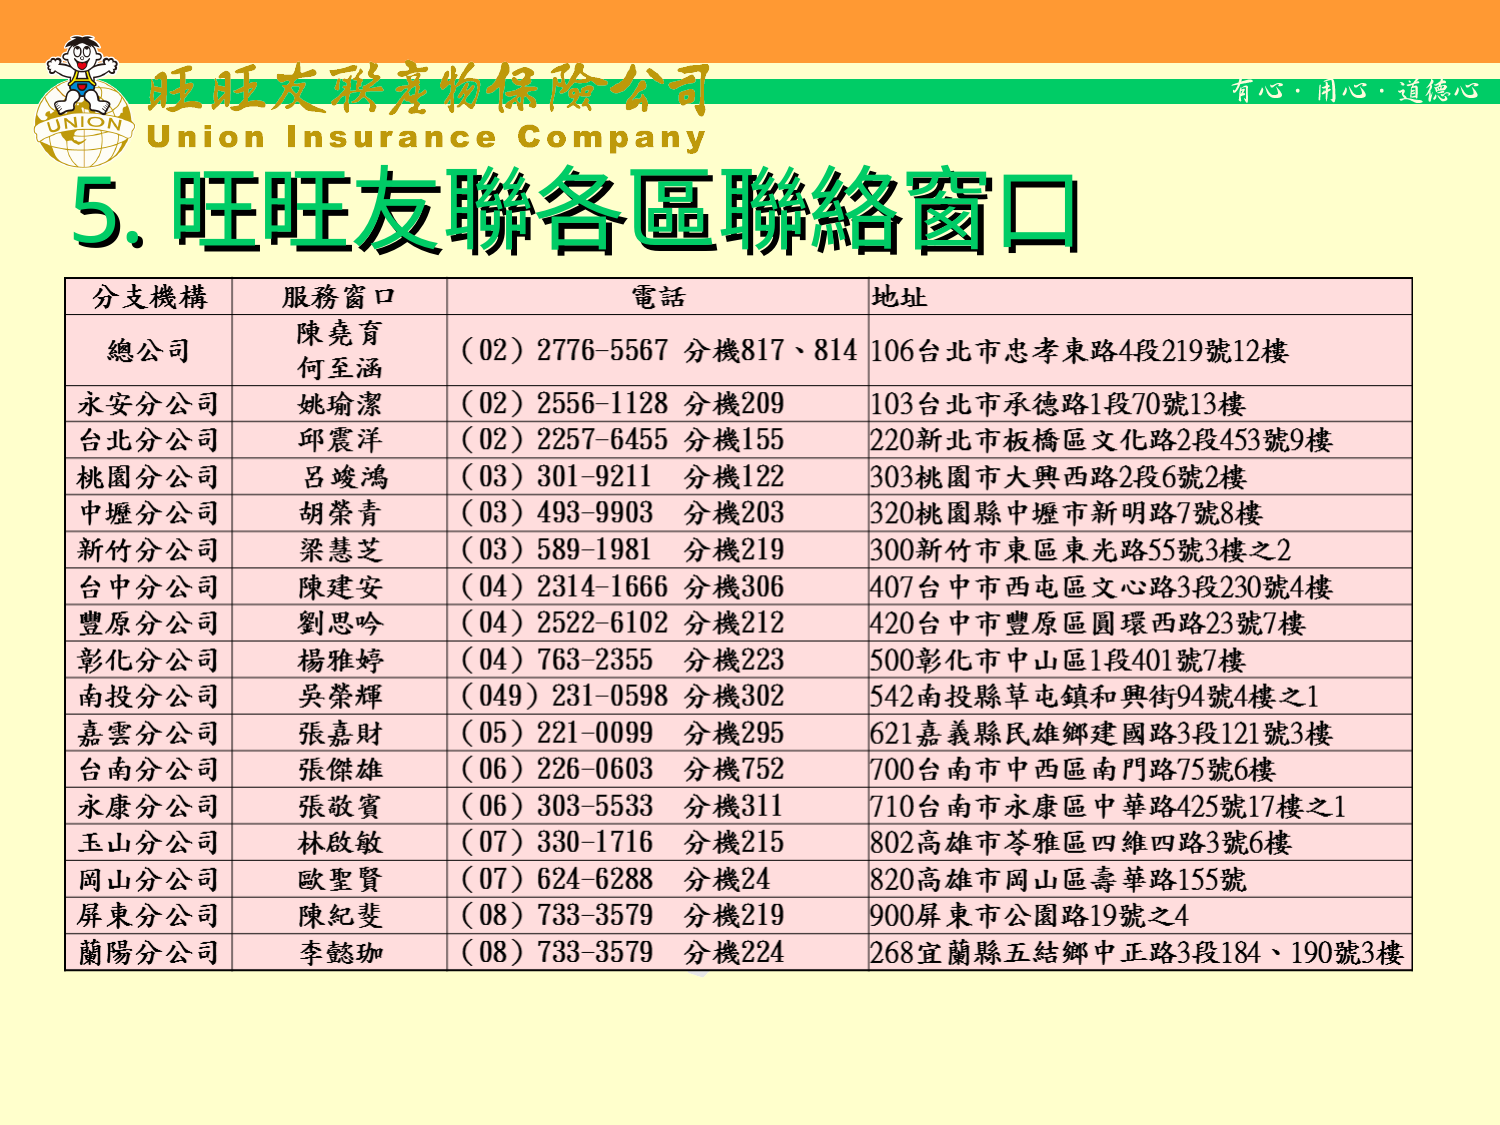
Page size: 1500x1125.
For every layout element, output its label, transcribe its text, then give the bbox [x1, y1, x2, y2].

picture [64, 272, 1413, 987]
title 5.旺旺友聯各區聯絡窗口 [53, 137, 1329, 275]
